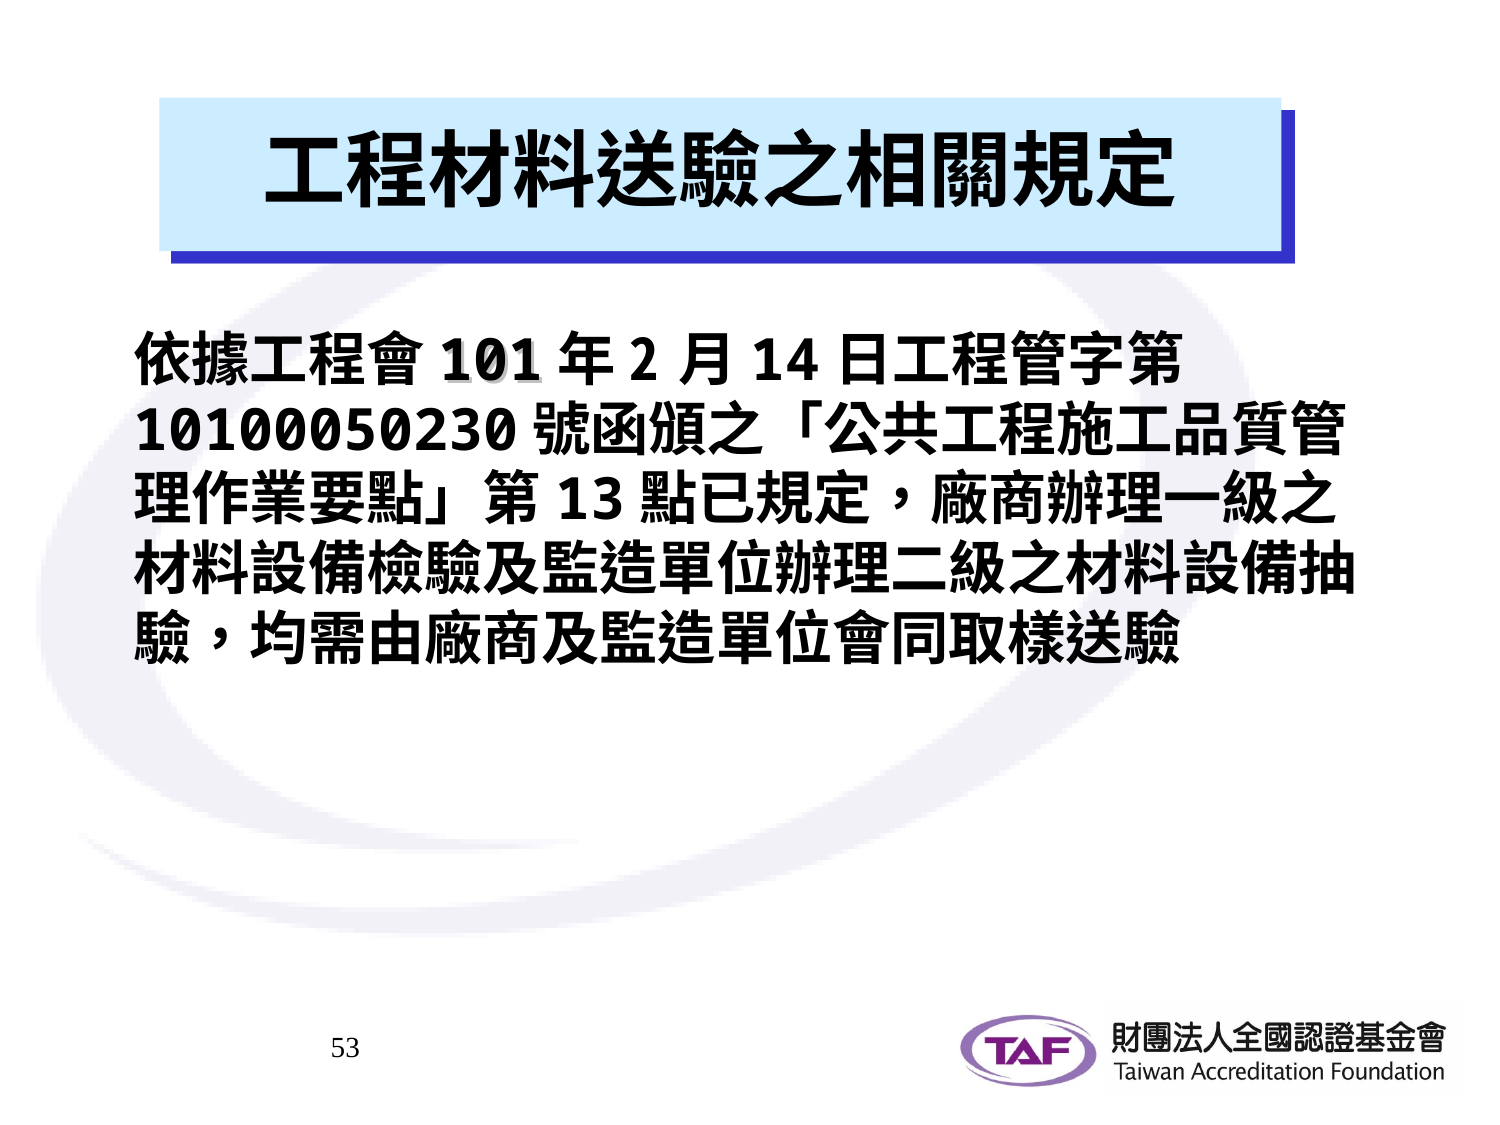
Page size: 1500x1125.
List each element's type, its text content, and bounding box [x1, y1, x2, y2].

picture [937, 999, 1462, 1097]
list 依據工程會101年2月14日工程管字第10100050230號函頒之「公共工程施工品質管理作業要點」第13點已規定，廠商辦理一級之材料設備檢驗及監造單位辦理二級之材料設備抽驗，均需由廠商及監造單位會同取樣送驗 [118, 314, 1394, 990]
text_box <編號> [199, 1021, 376, 1125]
text_box 工程材料送驗之相關規定 [159, 97, 1282, 252]
